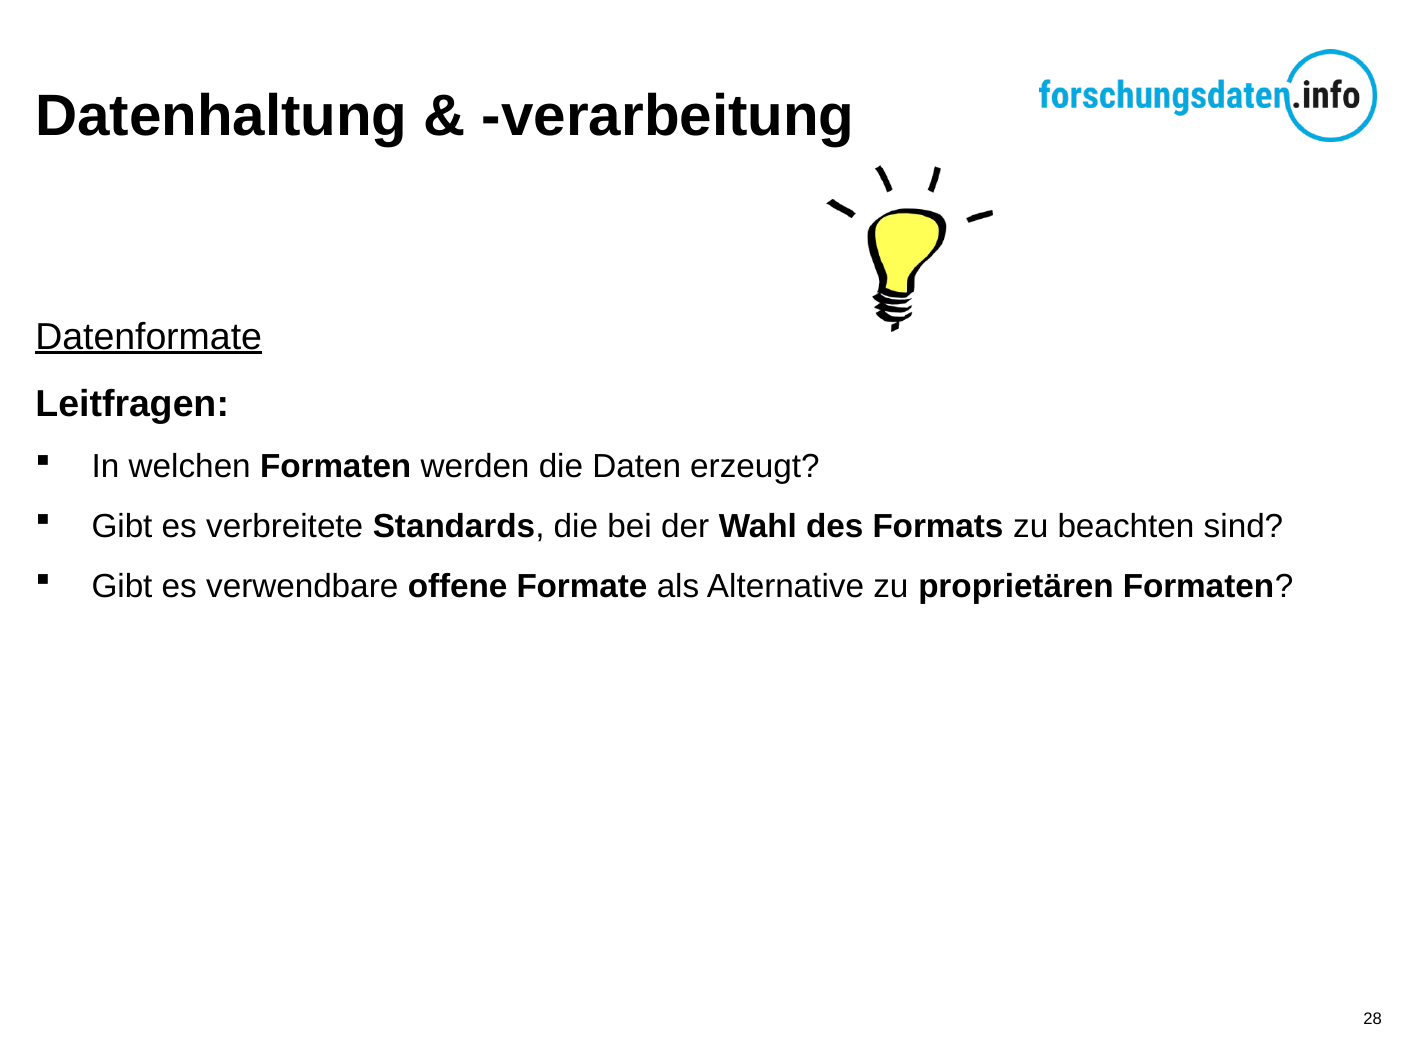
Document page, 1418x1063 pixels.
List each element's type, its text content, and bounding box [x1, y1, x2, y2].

picture [1339, 49, 1377, 85]
picture [1058, 93, 1062, 103]
picture [1039, 49, 1372, 142]
slide_number <Nummer> [1015, 1003, 1382, 1028]
title Datenhaltung & -verarbeitung [35, 76, 1052, 254]
picture [826, 165, 993, 332]
list Datenformate Leitfragen: In welchen Formaten werden die Daten erzeugt? Gibt es verbreitete Standards, die bei der Wahl des Formats zu beachten sind? Gibt es verwendbare offene Formate als Alternative zu proprietären Formaten? [35, 289, 1382, 934]
picture [1342, 107, 1377, 142]
